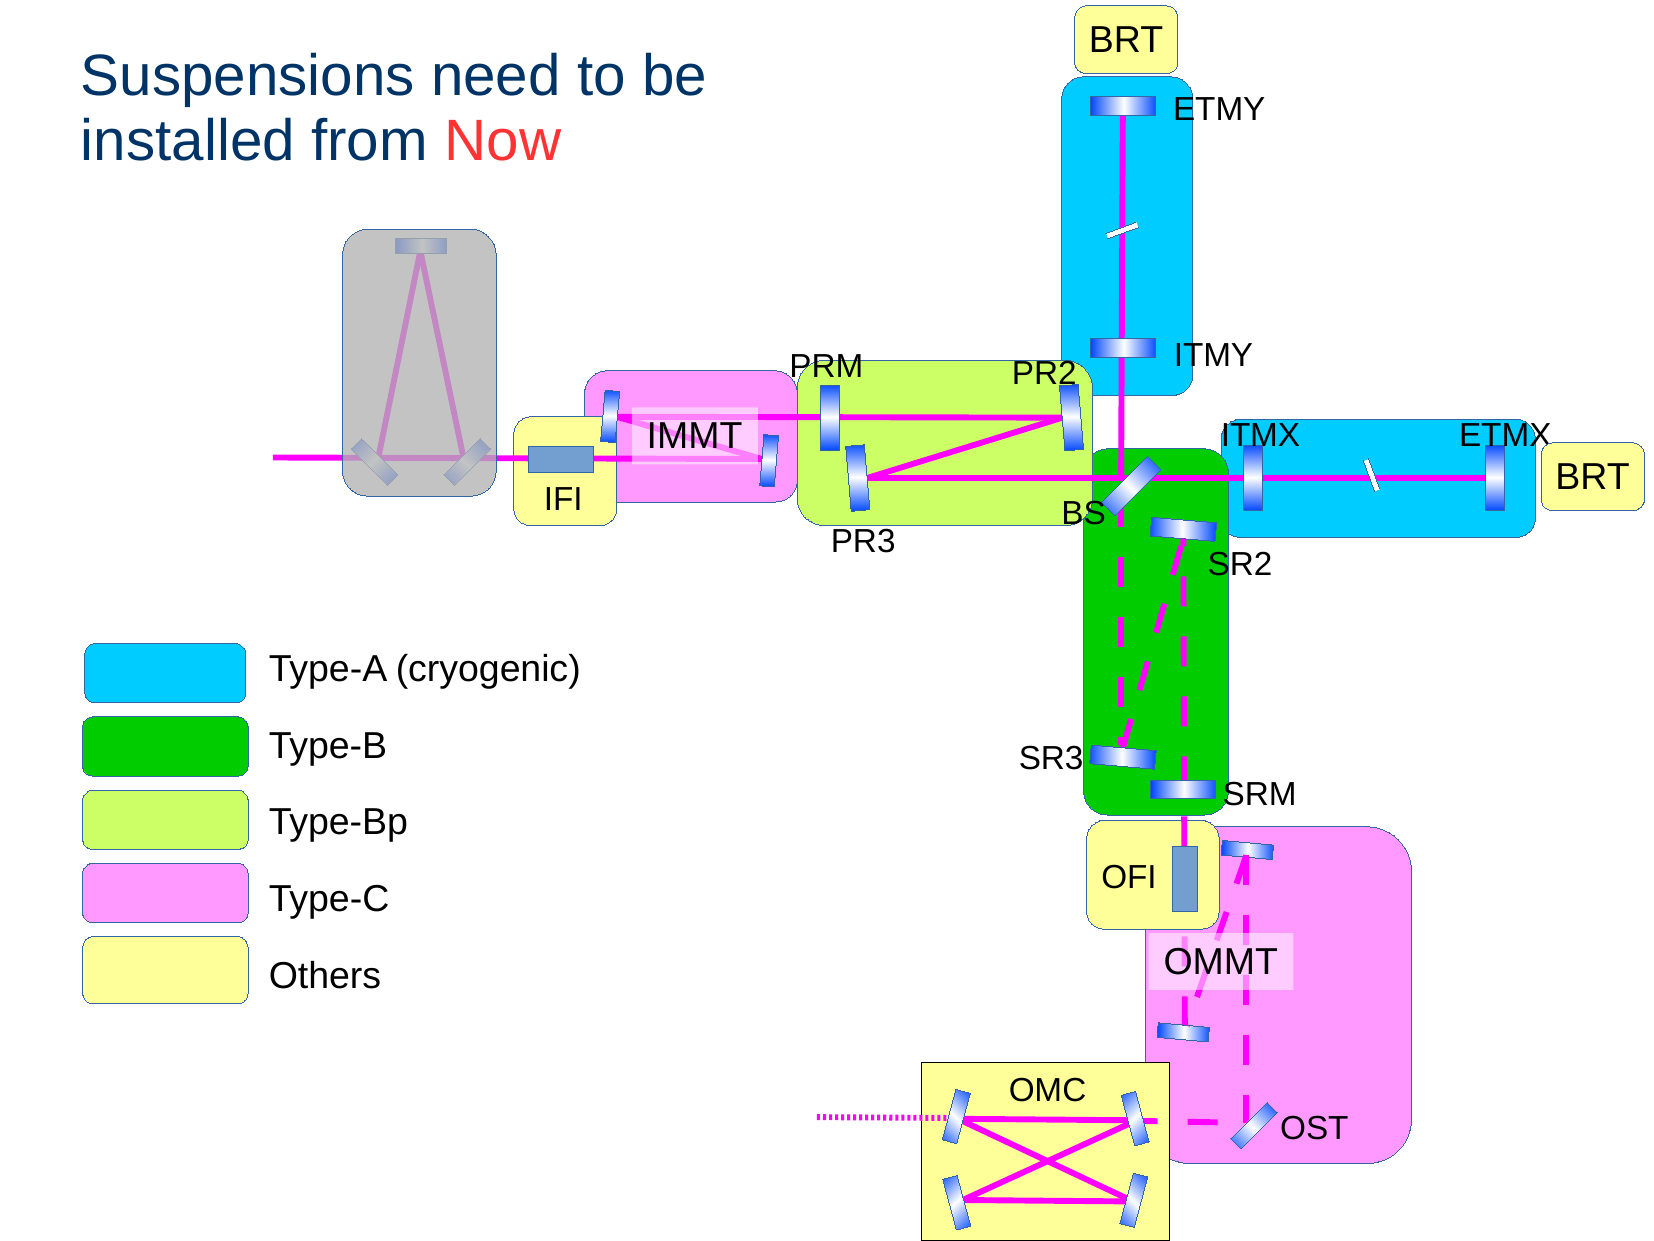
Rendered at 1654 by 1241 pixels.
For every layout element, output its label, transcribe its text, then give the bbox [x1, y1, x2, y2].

text_box Suspensions need to be installed from Now [66, 35, 739, 180]
text_box ITMX [1206, 408, 1316, 461]
text_box PR3 [816, 515, 911, 568]
text_box [82, 863, 249, 923]
text_box OST [1265, 1102, 1369, 1155]
text_box IFI [529, 473, 632, 526]
text_box [342, 229, 497, 497]
text_box BRT [1074, 5, 1178, 74]
text_box [82, 936, 249, 1004]
text_box [84, 643, 246, 703]
text_box BS [1046, 487, 1121, 540]
text_box OFI [1086, 851, 1190, 904]
text_box PRM [774, 340, 886, 393]
text_box BRT [1541, 442, 1645, 511]
text_box [921, 820, 1412, 1241]
text_box IMMT [631, 407, 758, 465]
text_box PR2 [997, 347, 1097, 400]
text_box Type-A (cryogenic) [253, 639, 596, 697]
text_box SR2 [1192, 538, 1291, 591]
text_box ETMX [1444, 408, 1567, 461]
text_box [1061, 76, 1193, 396]
text_box SR3 [1003, 732, 1099, 785]
text_box [513, 360, 1536, 816]
text_box Type-Bp [254, 793, 423, 851]
text_box ETMY [1158, 82, 1281, 135]
text_box [82, 790, 249, 850]
text_box Type-C [253, 870, 405, 928]
text_box OMC [993, 1064, 1102, 1117]
text_box [82, 716, 249, 777]
text_box OMMT [1148, 933, 1294, 990]
text_box ITMY [1159, 328, 1274, 381]
text_box Type-B [254, 716, 403, 774]
text_box Others [253, 947, 397, 1004]
text_box SRM [1207, 768, 1312, 821]
